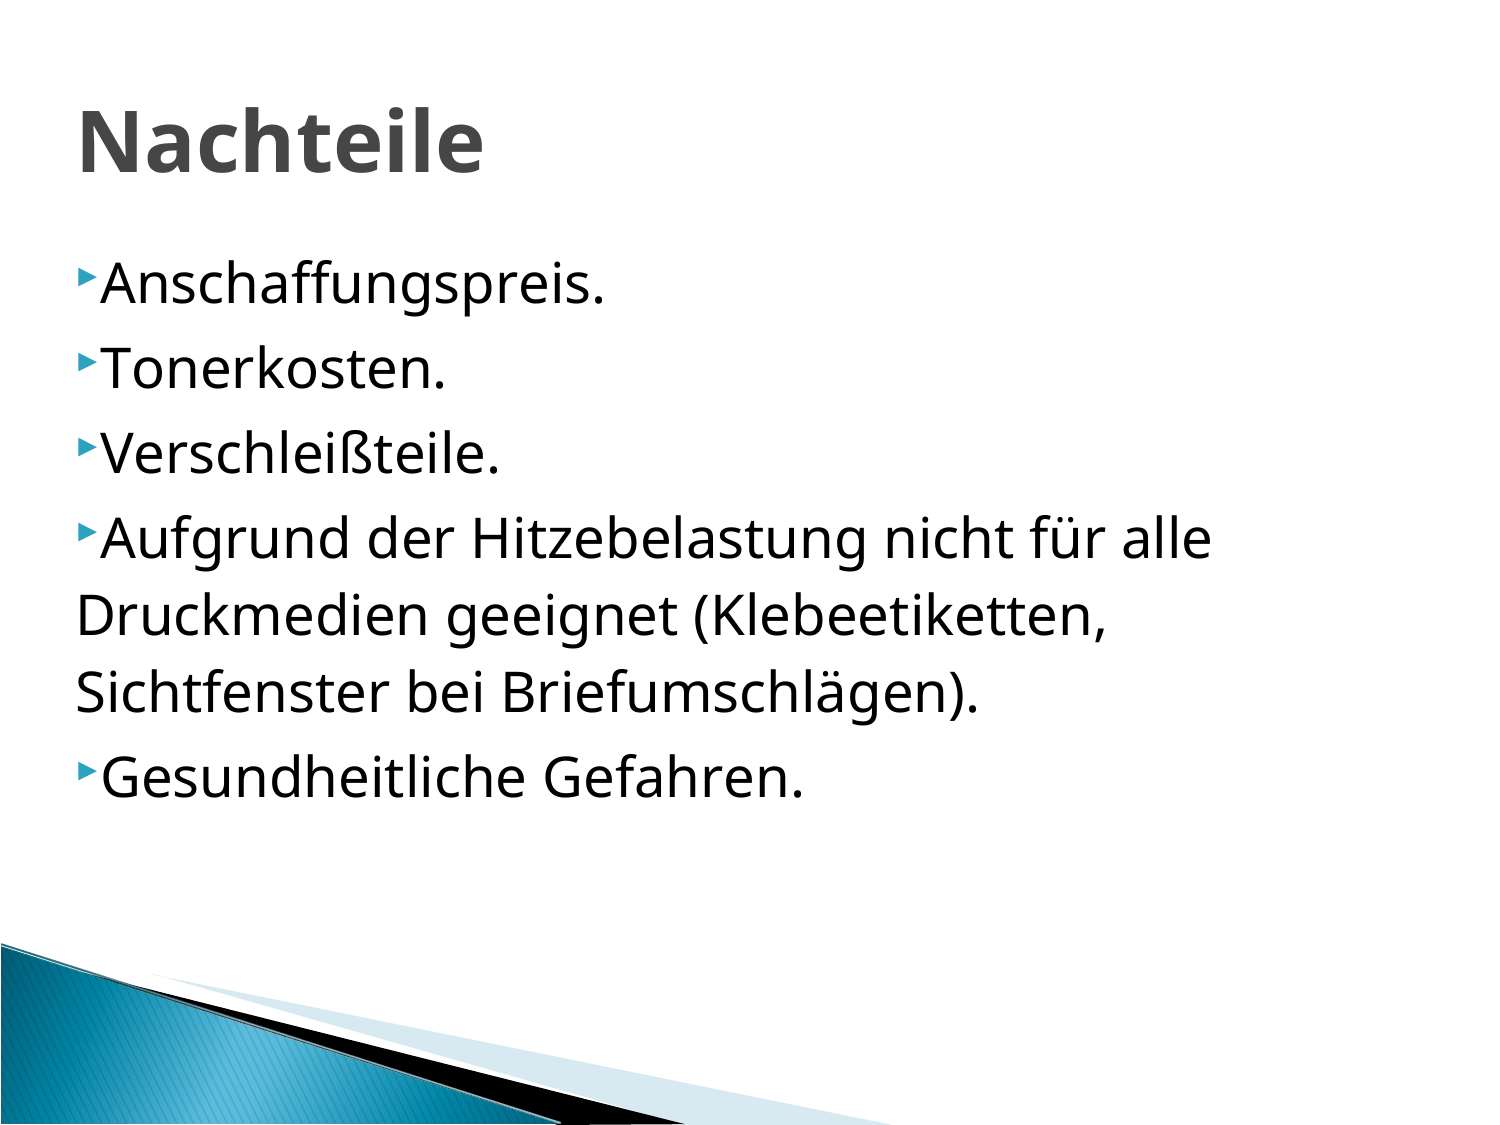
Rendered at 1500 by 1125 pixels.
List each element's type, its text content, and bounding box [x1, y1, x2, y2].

picture [0, 942, 562, 1125]
list Anschaffungspreis. Tonerkosten. Verschleißteile. Aufgrund der Hitzebelastung nicht für alle Druckmedien geeignet (Klebeetiketten, Sichtfenster bei Briefumschlägen). Gesundheitliche Gefahren. [75, 242, 1426, 986]
title Nachteile [75, 28, 1426, 242]
